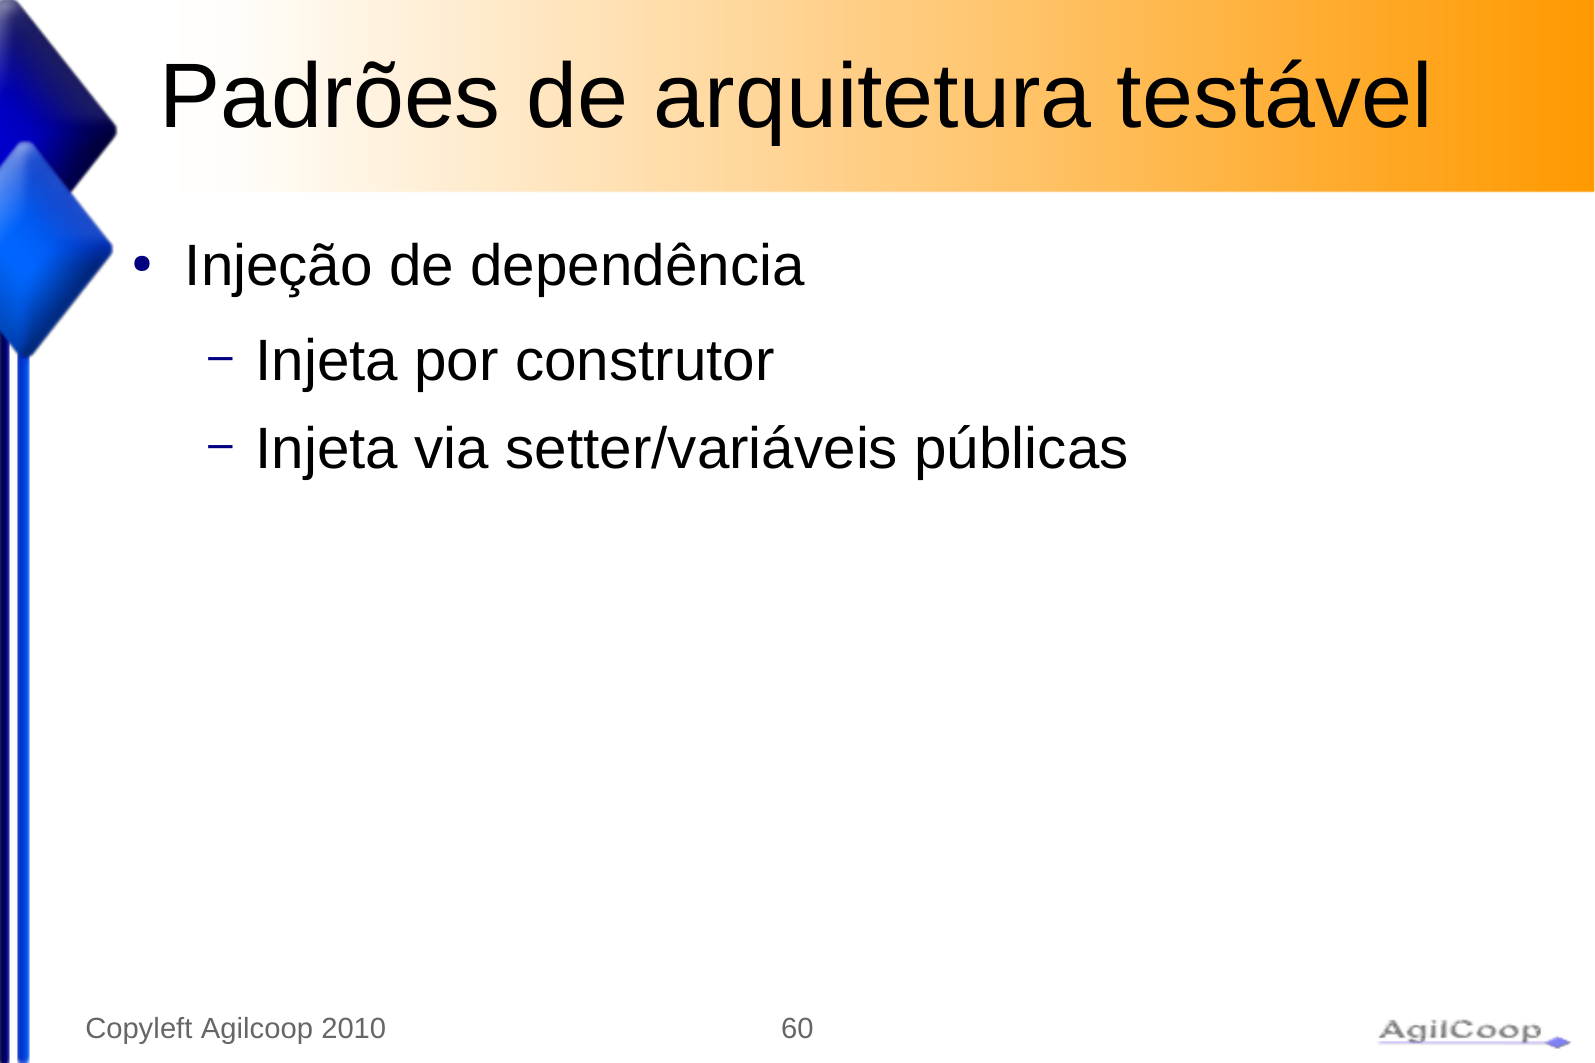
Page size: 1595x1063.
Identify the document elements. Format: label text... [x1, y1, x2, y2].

list Injeção de dependência Injeta por construtor Injeta via setter/variáveis públicas [113, 232, 1549, 962]
picture [0, 0, 1595, 1063]
title Padrões de arquitetura testável [79, 6, 1515, 185]
